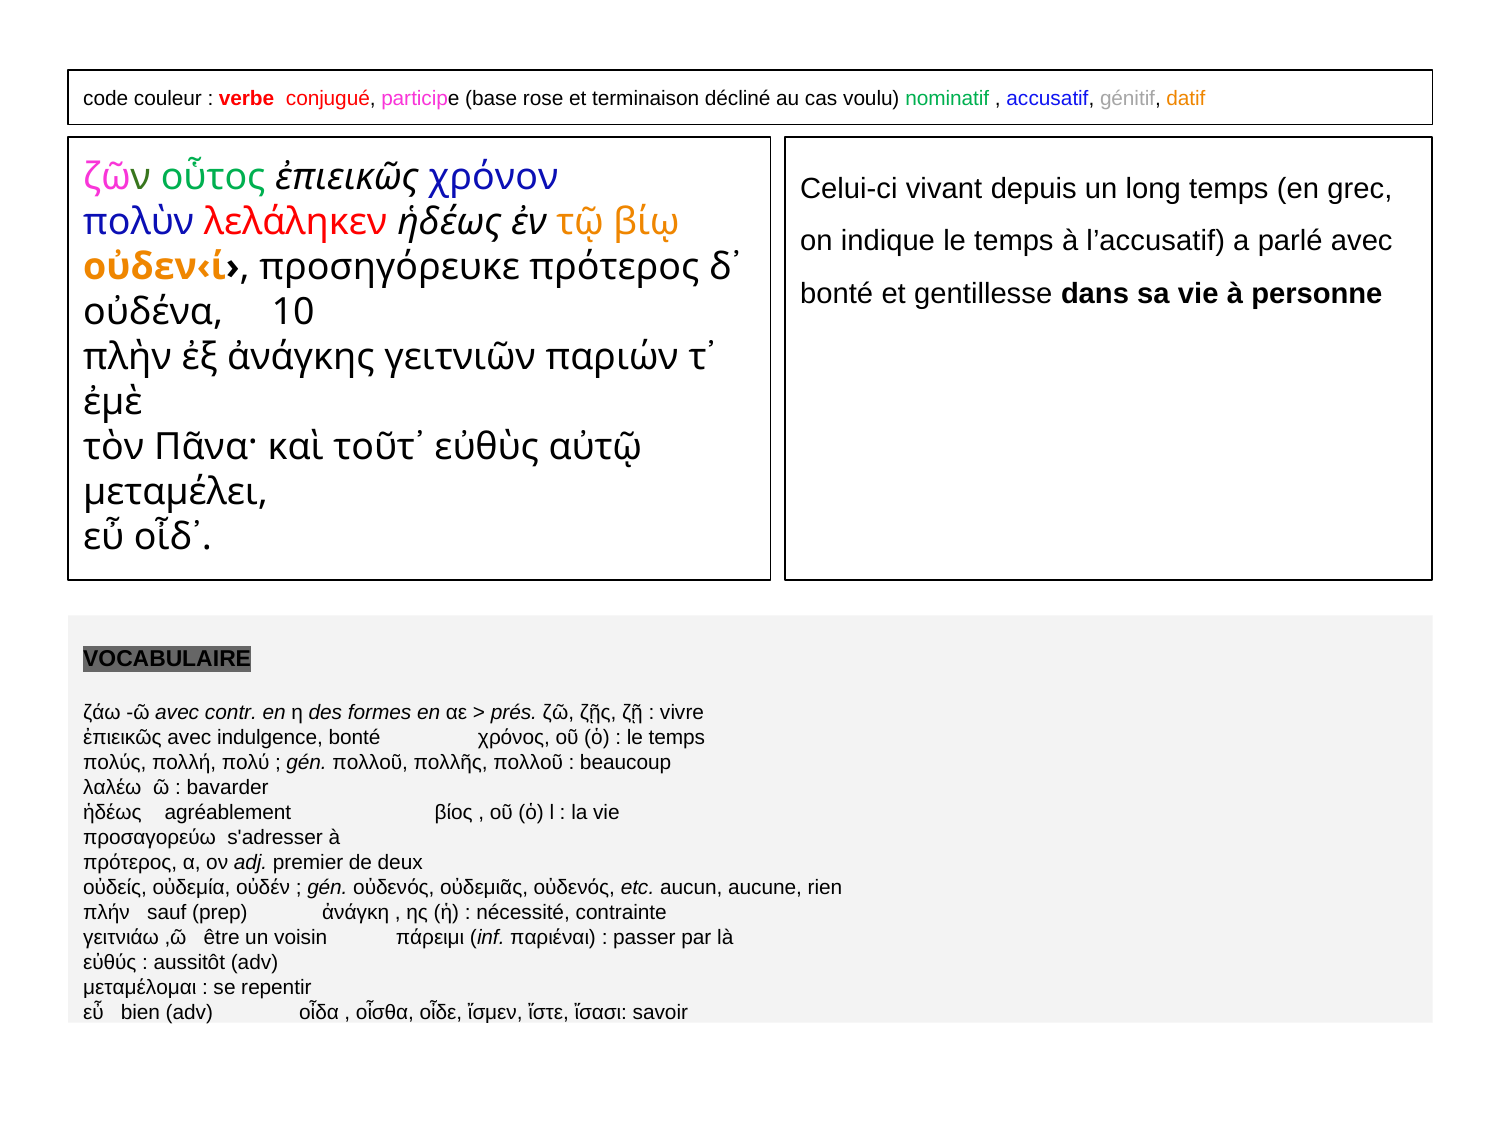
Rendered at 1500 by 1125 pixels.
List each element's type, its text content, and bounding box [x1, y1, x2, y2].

text_box Celui-ci vivant depuis un long temps (en grec, on indique le temps à l’accusatif) a parlé avec bonté et gentillesse dans sa vie à personne [785, 136, 1432, 581]
text_box VOCABULAIRE ζάω -ῶ avec contr. en η des formes en αε > prés. ζῶ, ζῇς, ζῇ : vivre ἐπιεικῶς avec indulgence, bonté χρόνος, οῦ (ὁ) : le temps πολύς, πολλή, πολύ ; gén. πολλοῦ, πολλῆς, πολλοῦ : beaucoup λαλέω ῶ : bavarder ἡδέως agréablement βίος , οῦ (ὁ) l : la vie προσαγορεύω s'adresser à πρότερος, α, ον adj. premier de deux οὐδείς, οὐδεμία, οὐδέν ; gén. οὐδενός, οὐδεμιᾶς, οὐδενός, etc. aucun, aucune, rien πλήν sauf (prep) ἀνάγκη , ης (ἡ) : nécessité, contrainte γειτνιάω ,ῶ être un voisin πάρειμι (inf. παριέναι) : passer par là εὐθύς : aussitôt (adv) μεταμέλομαι : se repentir εὖ bien (adv) οἶδα , οἶσθα, οἶδε, ἴσμεν, ἴστε, ἴσασι: savoir [68, 615, 1433, 1023]
text_box ζῶν οὗτος ἐπιεικῶς χρόνον πολὺν λελάληκεν ἡδέως ἐν τῷ βίῳ οὐδεν‹ί›, προσηγόρευκε πρότερος δ᾽ οὐδένα, 10 πλὴν ἐξ ἀνάγκης γειτνιῶν παριών τ᾽ ἐμὲ τὸν Πᾶνα· καὶ τοῦτ᾽ εὐθὺς αὐτῷ μεταμέλει, εὖ οἶδ᾽. [68, 136, 771, 581]
text_box code couleur : verbe conjugué, participe (base rose et terminaison décliné au cas voulu) nominatif , accusatif, génitif, datif [68, 70, 1433, 125]
